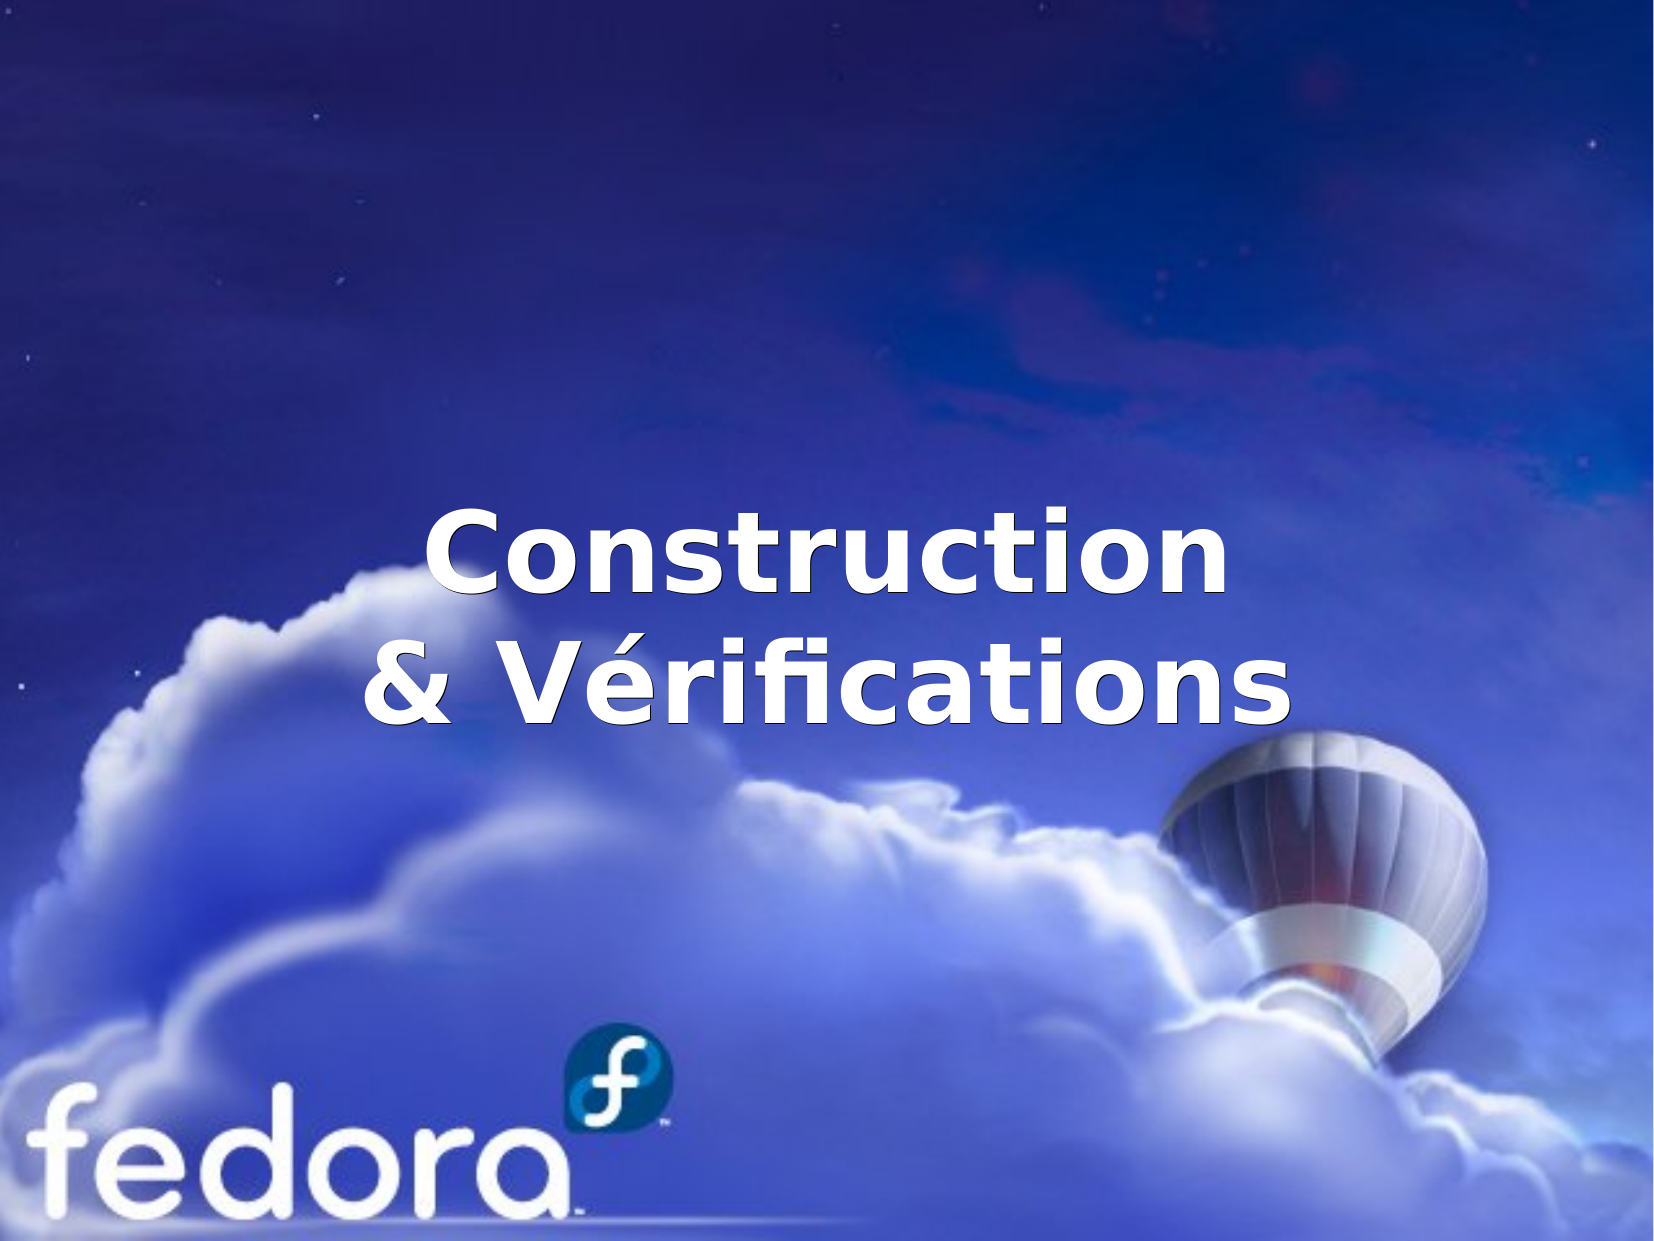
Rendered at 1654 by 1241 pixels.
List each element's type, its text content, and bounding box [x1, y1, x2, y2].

text_box Construction & Vérifications [106, 480, 1549, 758]
picture [0, 0, 1654, 1241]
